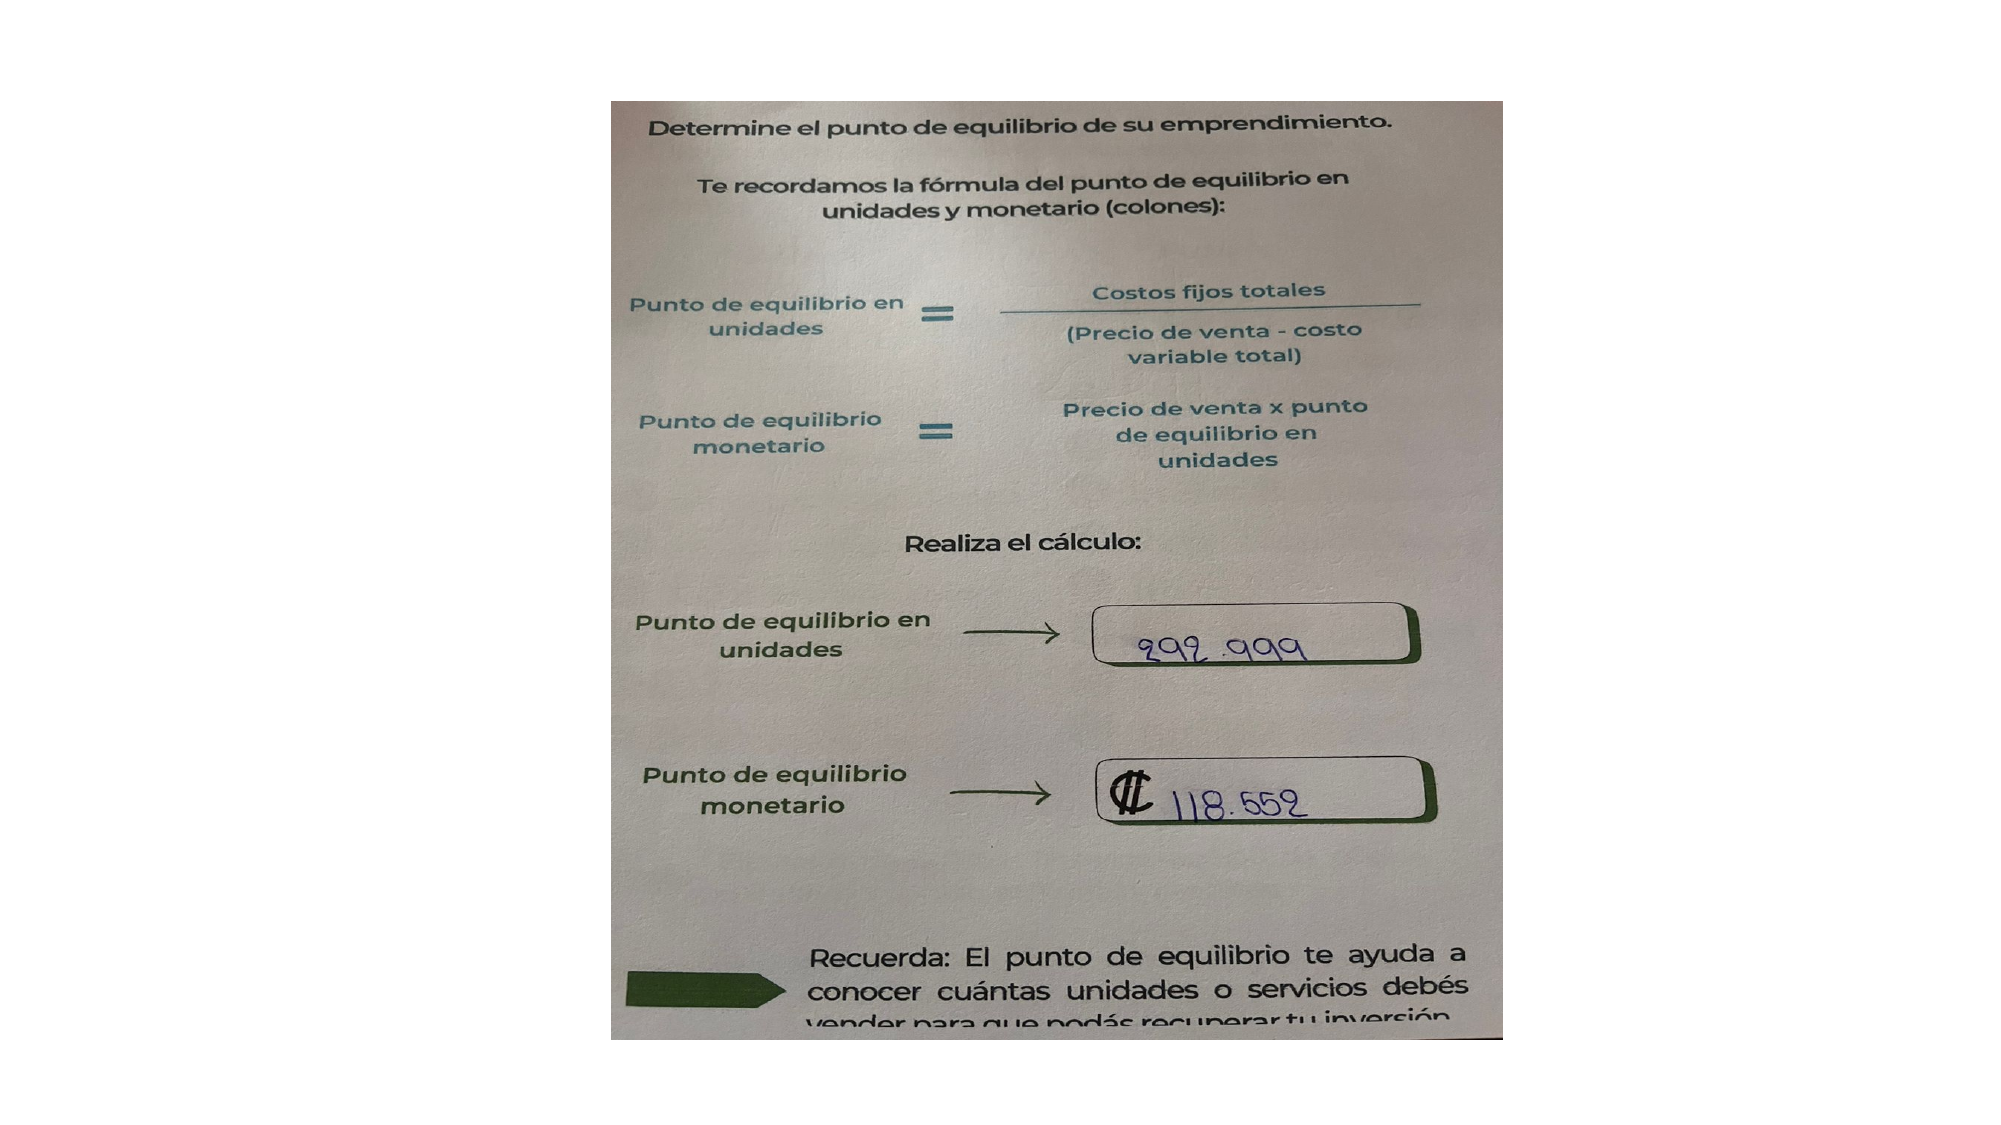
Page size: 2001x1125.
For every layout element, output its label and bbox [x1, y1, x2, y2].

picture [611, 101, 1503, 1040]
